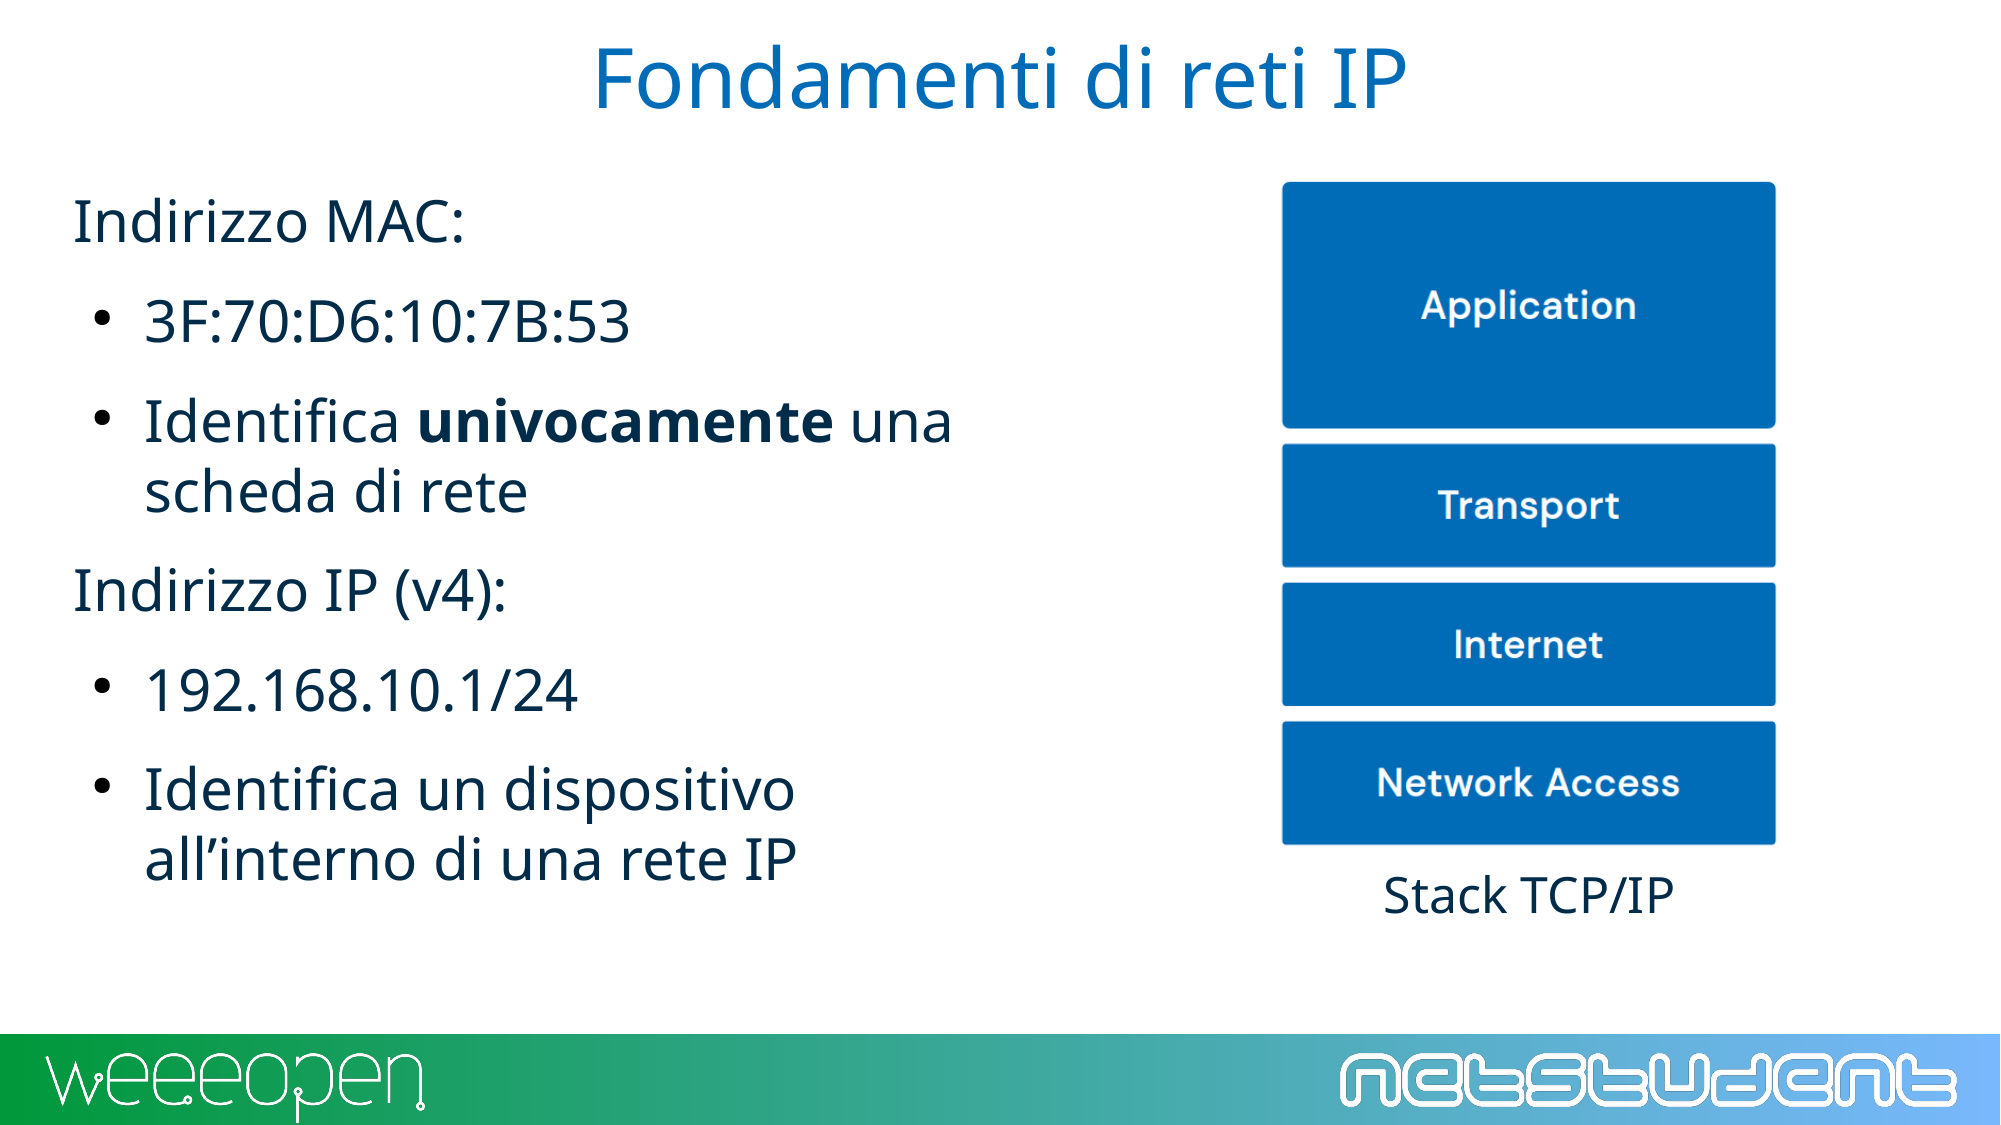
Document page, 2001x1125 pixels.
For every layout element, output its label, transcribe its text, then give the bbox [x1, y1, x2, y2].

list Stack TCP/IP [1269, 857, 1790, 945]
list Indirizzo MAC: 3F:70:D6:10:7B:53 Identifica univocamente una scheda di rete Indirizzo IP (v4): 192.168.10.1/24 Identifica un dispositivo all’interno di una rete IP [59, 177, 1063, 975]
picture [1269, 167, 1790, 857]
picture [1340, 1053, 1957, 1107]
title Fondamenti di reti IP [43, 29, 1959, 247]
picture [45, 1053, 425, 1123]
